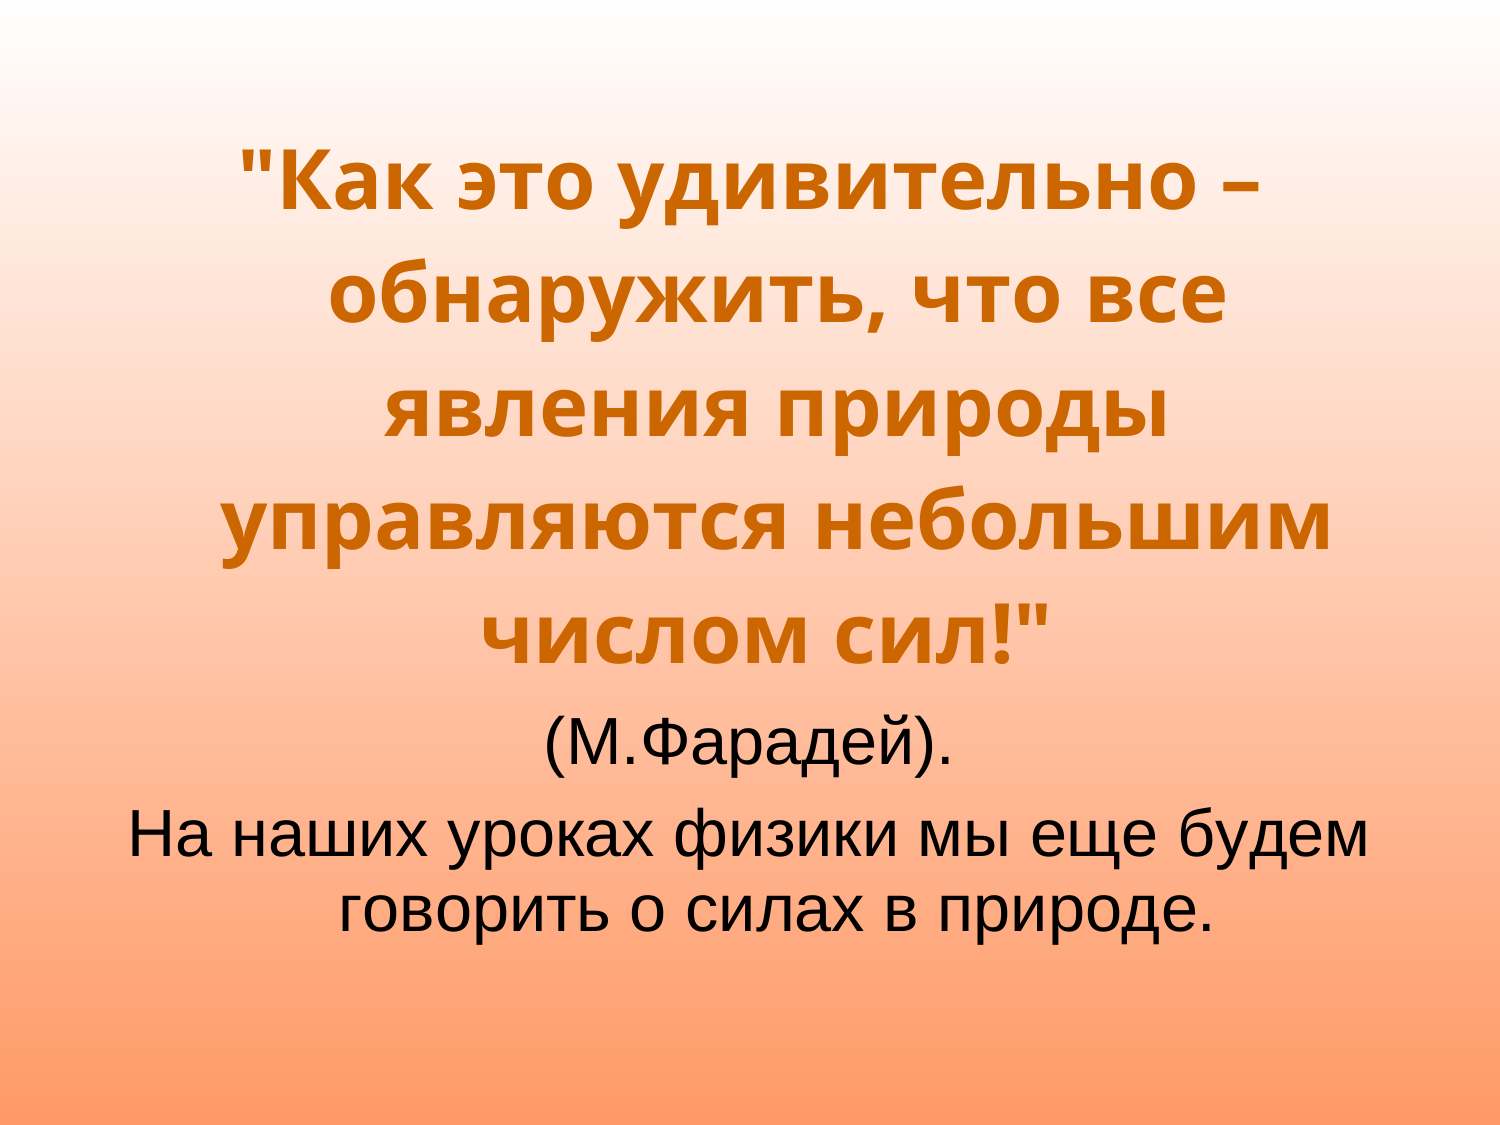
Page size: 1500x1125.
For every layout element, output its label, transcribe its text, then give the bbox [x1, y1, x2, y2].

list "Как это удивительно – обнаружить, что все явления природы управляются небольшим числом сил!" (М.Фарадей). На наших уроках физики мы еще будем говорить о силах в природе. [112, 112, 1388, 1125]
